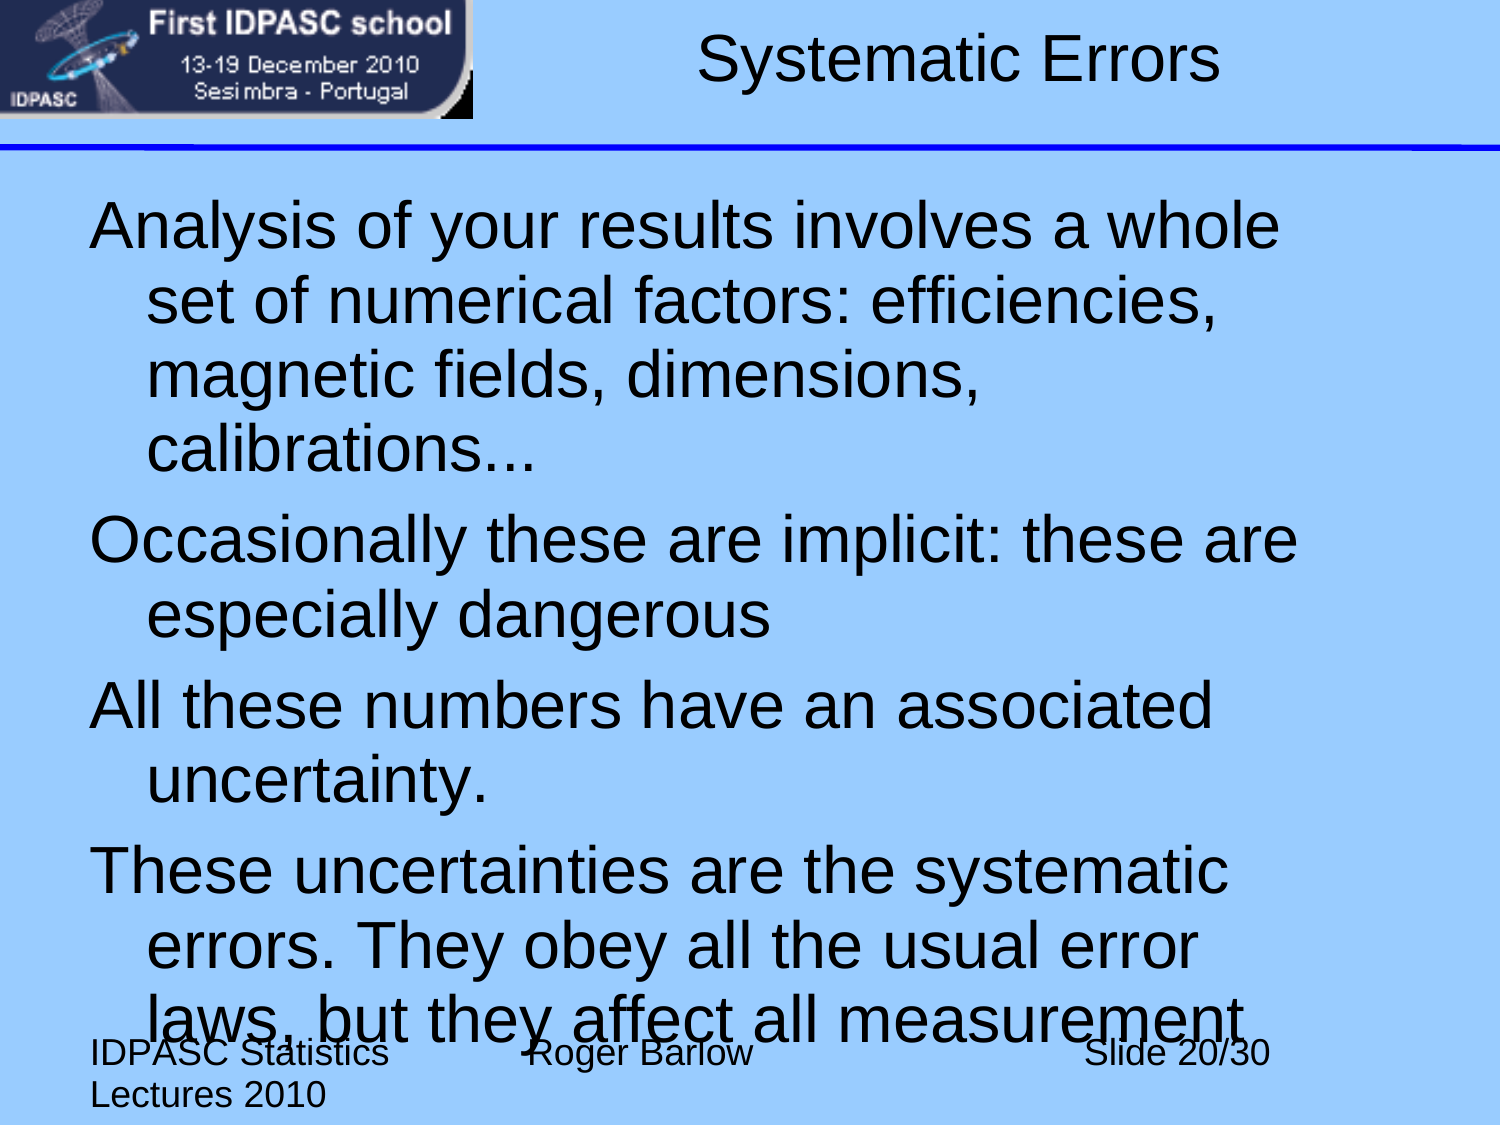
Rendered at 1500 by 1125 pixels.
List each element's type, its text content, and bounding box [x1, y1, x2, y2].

list Analysis of your results involves a whole set of numerical factors: efficiencies, magnetic fields, dimensions, calibrations... Occasionally these are implicit: these are especially dangerous All these numbers have an associated uncertainty. These uncertainties are the systematic errors. They obey all the usual error laws, but they affect all measurement [75, 177, 1359, 1066]
picture [0, 0, 473, 119]
title Systematic Errors [501, 7, 1418, 111]
